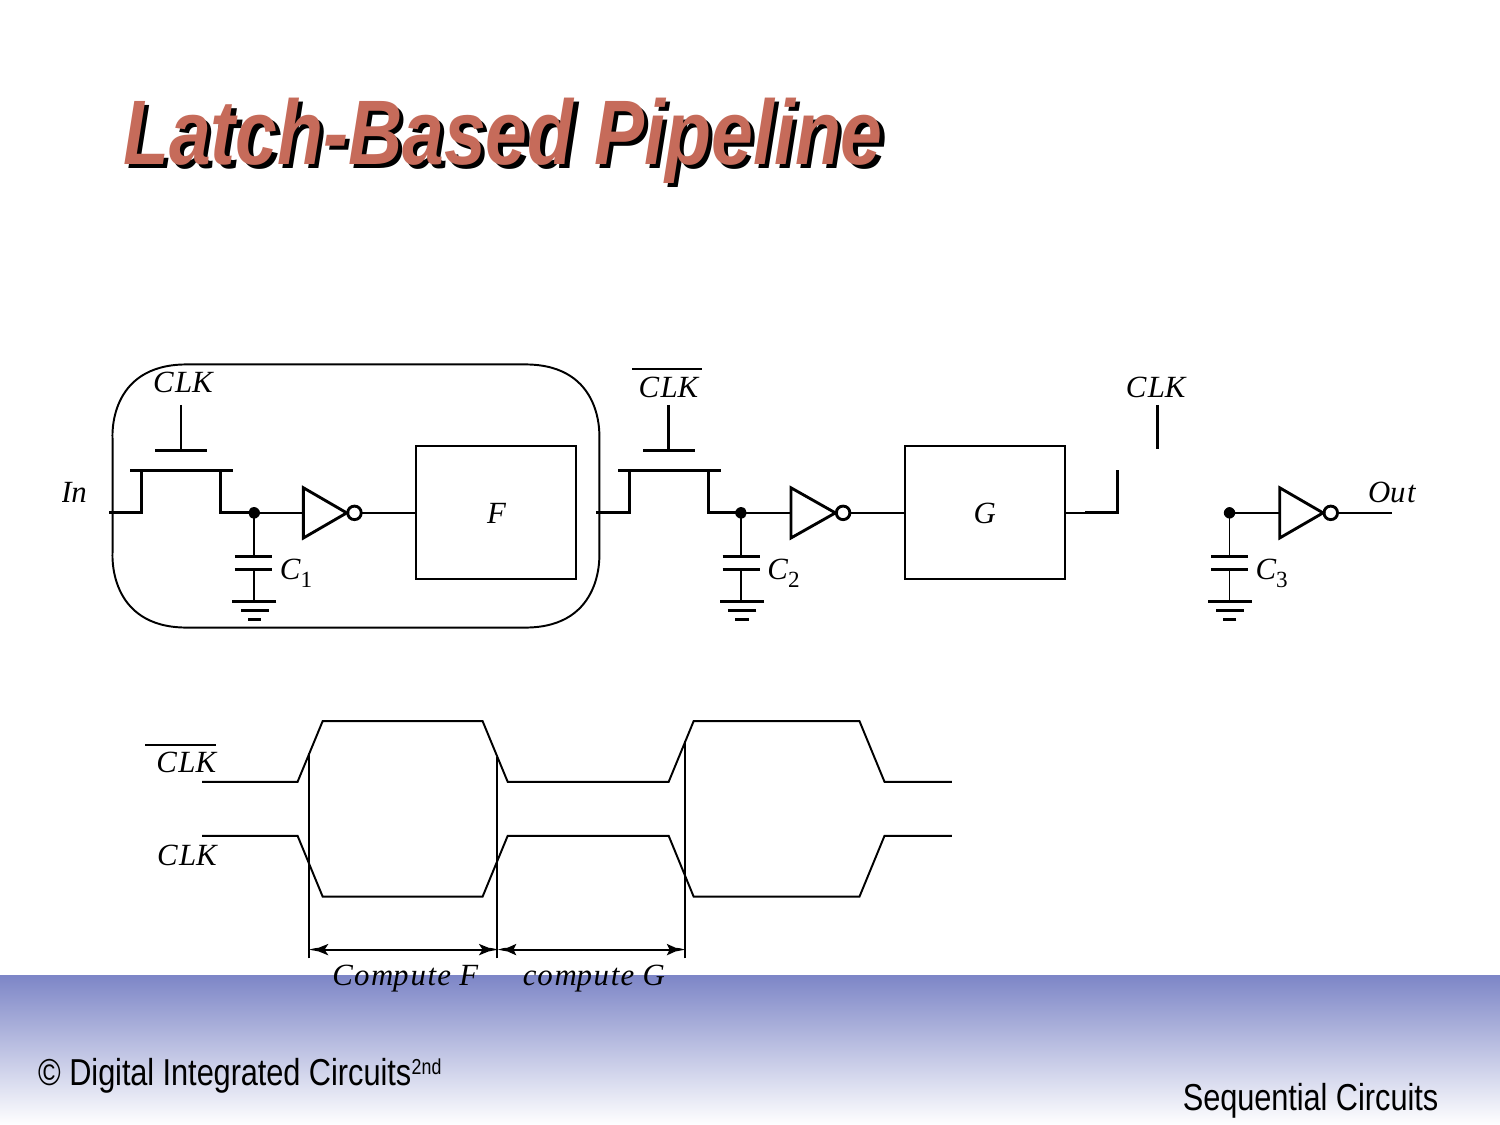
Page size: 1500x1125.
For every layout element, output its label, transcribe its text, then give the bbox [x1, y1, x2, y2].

picture [62, 362, 1416, 996]
title Latch-Based Pipeline [108, 65, 1384, 190]
